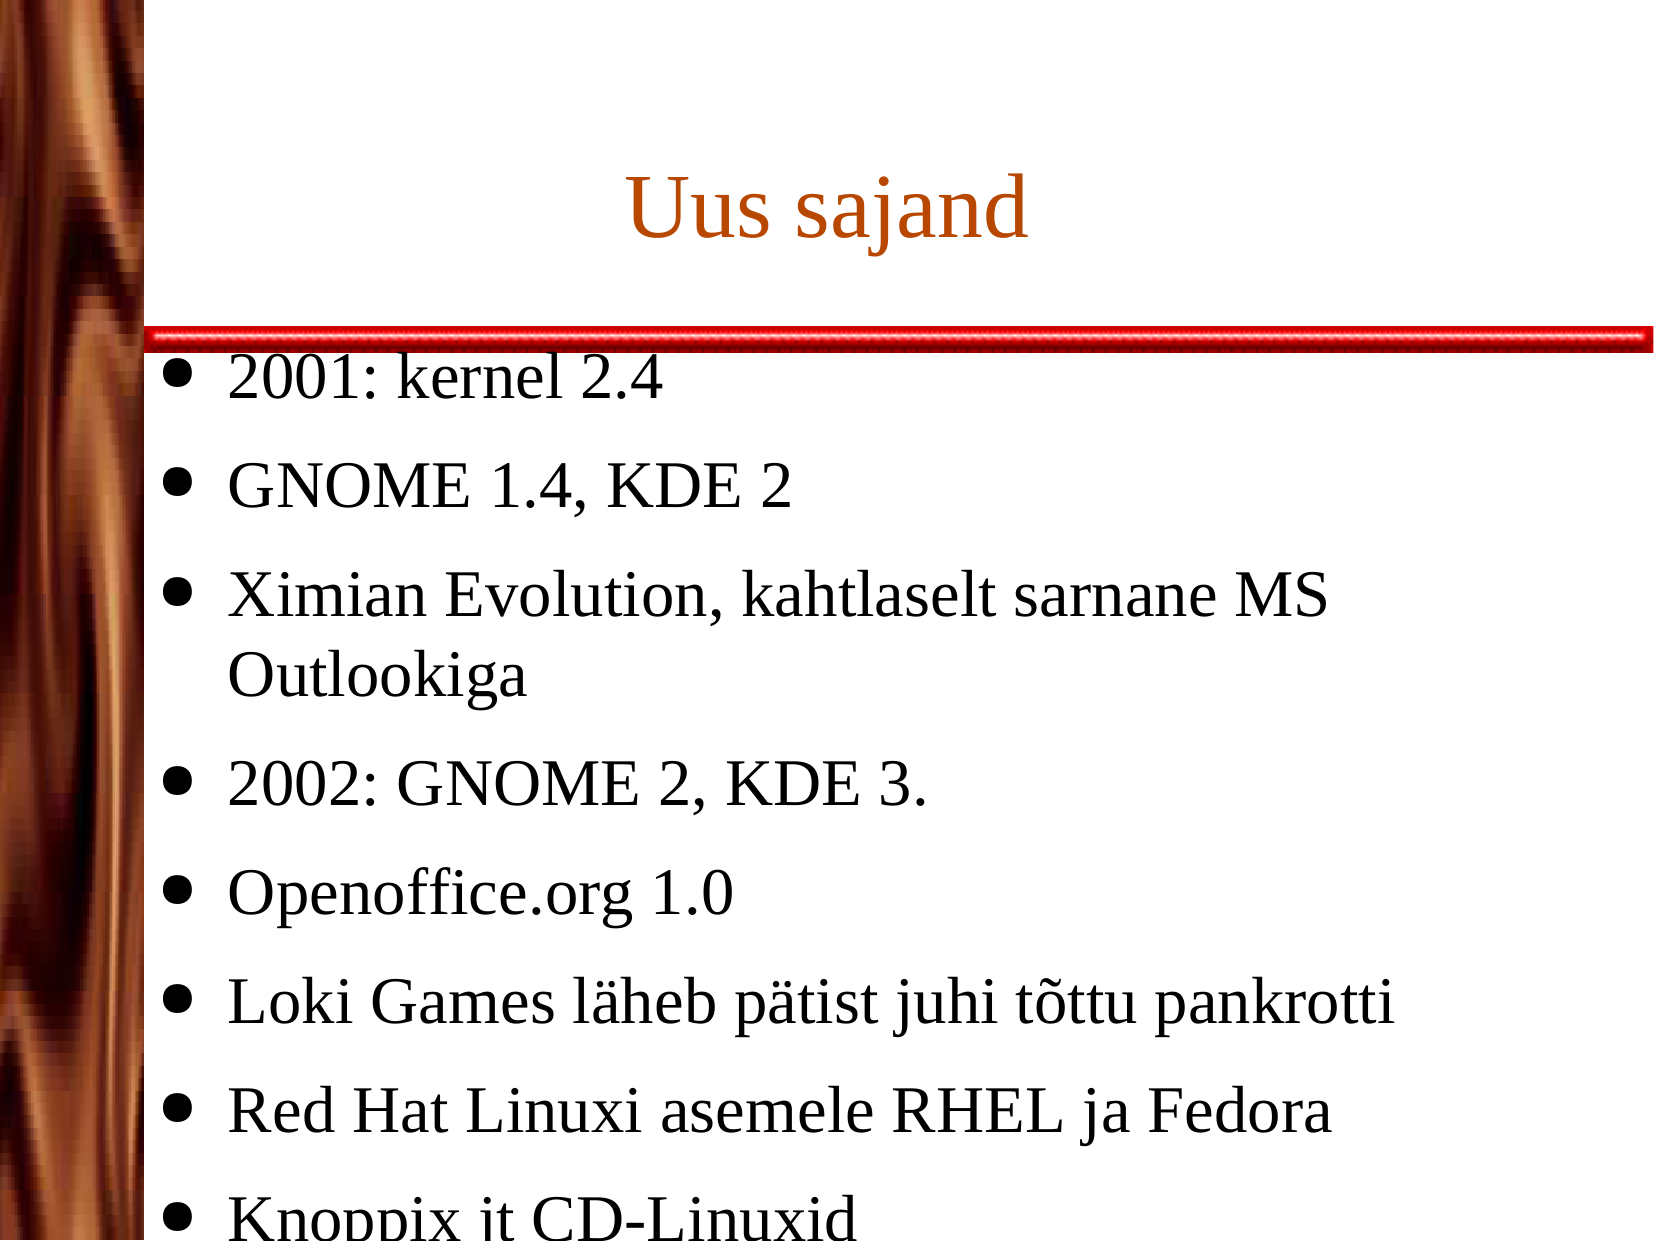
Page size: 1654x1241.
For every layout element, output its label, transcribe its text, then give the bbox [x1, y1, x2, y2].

picture [0, 0, 1654, 1240]
list 2001: kernel 2.4 GNOME 1.4, KDE 2 Ximian Evolution, kahtlaselt sarnane MS Outlookiga 2002: GNOME 2, KDE 3. Openoffice.org 1.0 Loki Games läheb pätist juhi tõttu pankrotti Red Hat Linuxi asemele RHEL ja Fedora Knoppix jt CD-Linuxid [145, 338, 1558, 1241]
title Uus sajand [121, 100, 1533, 312]
